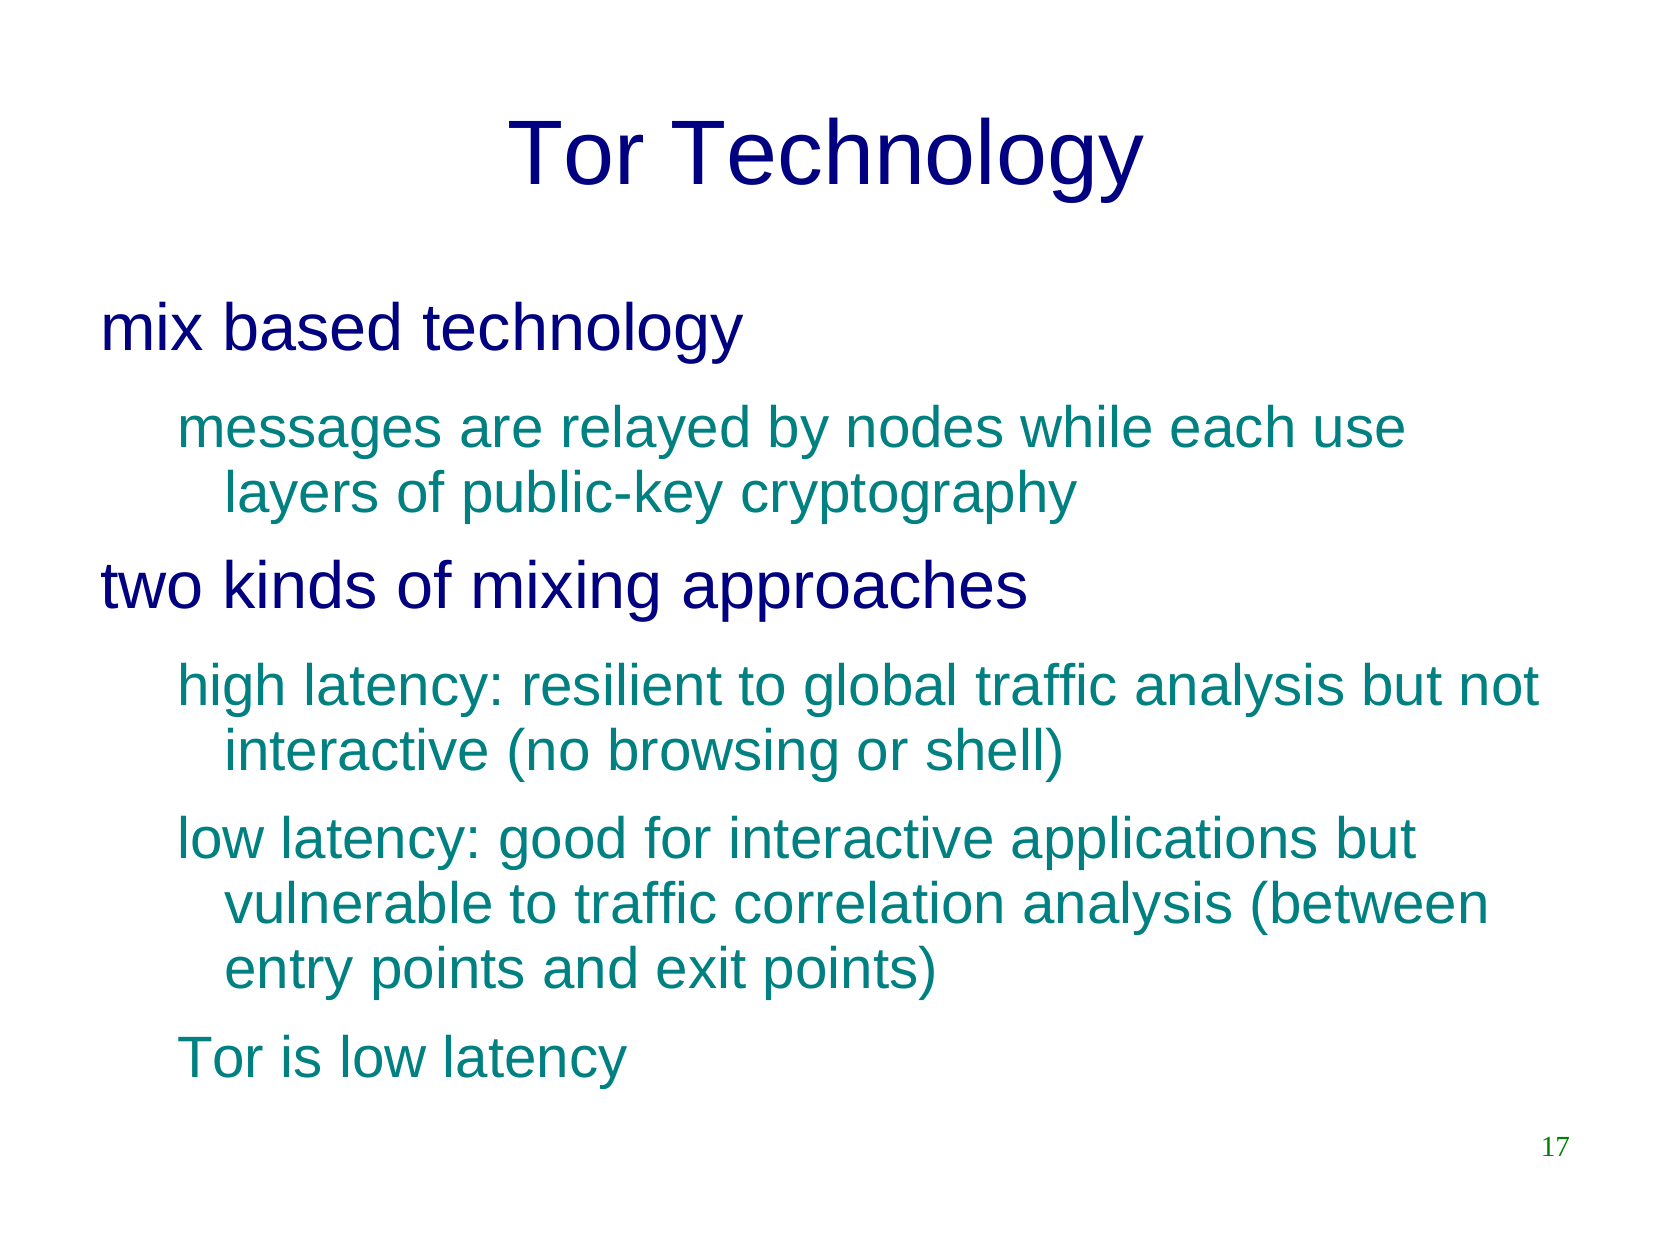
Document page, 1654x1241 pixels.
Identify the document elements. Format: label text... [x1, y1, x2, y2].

title Tor Technology [82, 56, 1571, 250]
list mix based technology messages are relayed by nodes while each use layers of public-key cryptography two kinds of mixing approaches high latency: resilient to global traffic analysis but not interactive (no browsing or shell) low latency: good for interactive applications but vulnerable to traffic correlation analysis (between entry points and exit points) Tor is low latency [82, 290, 1571, 1095]
